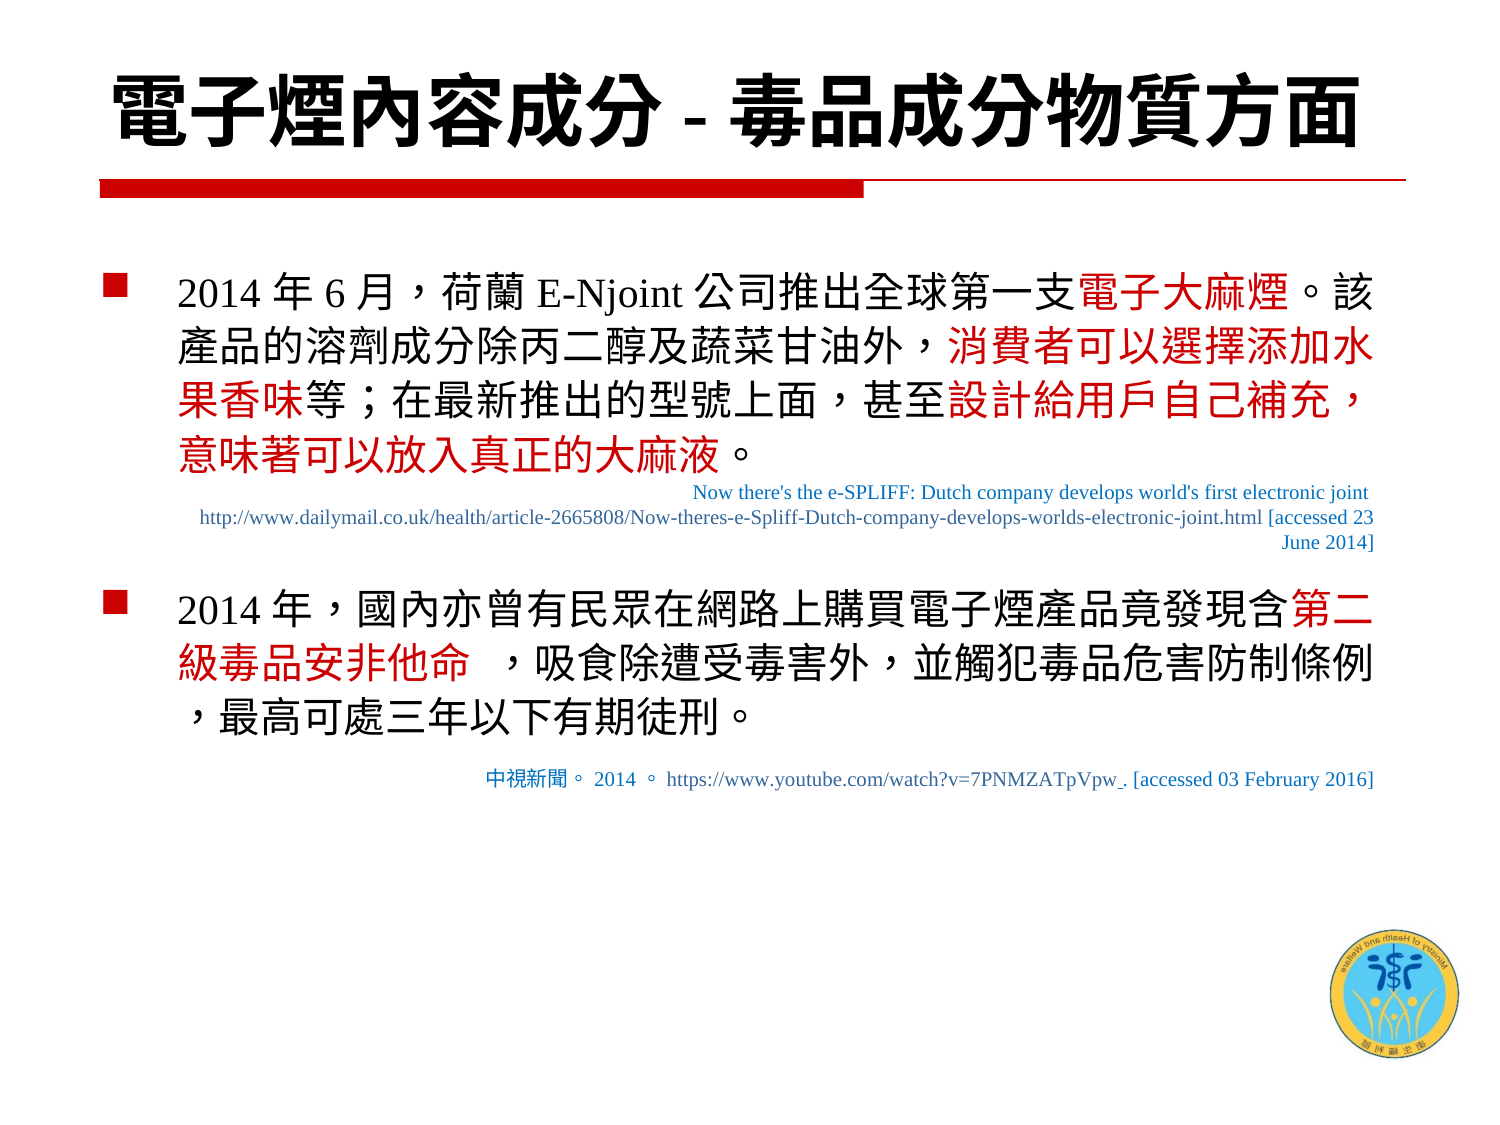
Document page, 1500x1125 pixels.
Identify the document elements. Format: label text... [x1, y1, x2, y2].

text_box 2014年6月，荷蘭E-Njoint公司推出全球第一支電子大麻煙。該產品的溶劑成分除丙二醇及蔬菜甘油外，消費者可以選擇添加水果香味等；在最新推出的型號上面，甚至設計給用戶自己補充，意味著可以放入真正的大麻液。 Now there's the e-SPLIFF: Dutch company develops world's first electronic joint http://www.dailymail.co.uk/health/article-2665808/Now-theres-e-Spliff-Dutch-company-develops-worlds-electronic-joint.html [accessed 23 June 2014] 2014年，國內亦曾有民眾在網路上購買電子煙產品竟發現含第二級毒品安非他命 ，吸食除遭受毒害外，並觸犯毒品危害防制條例，最高可處三年以下有期徒刑。 中視新聞。2014。https://www.youtube.com/watch?v=7PNMZATpVpw . [accessed 03 February 2016] [85, 254, 1389, 1007]
title 電子煙內容成分-毒品成分物質方面 [94, 50, 1407, 164]
picture [1324, 927, 1468, 1062]
